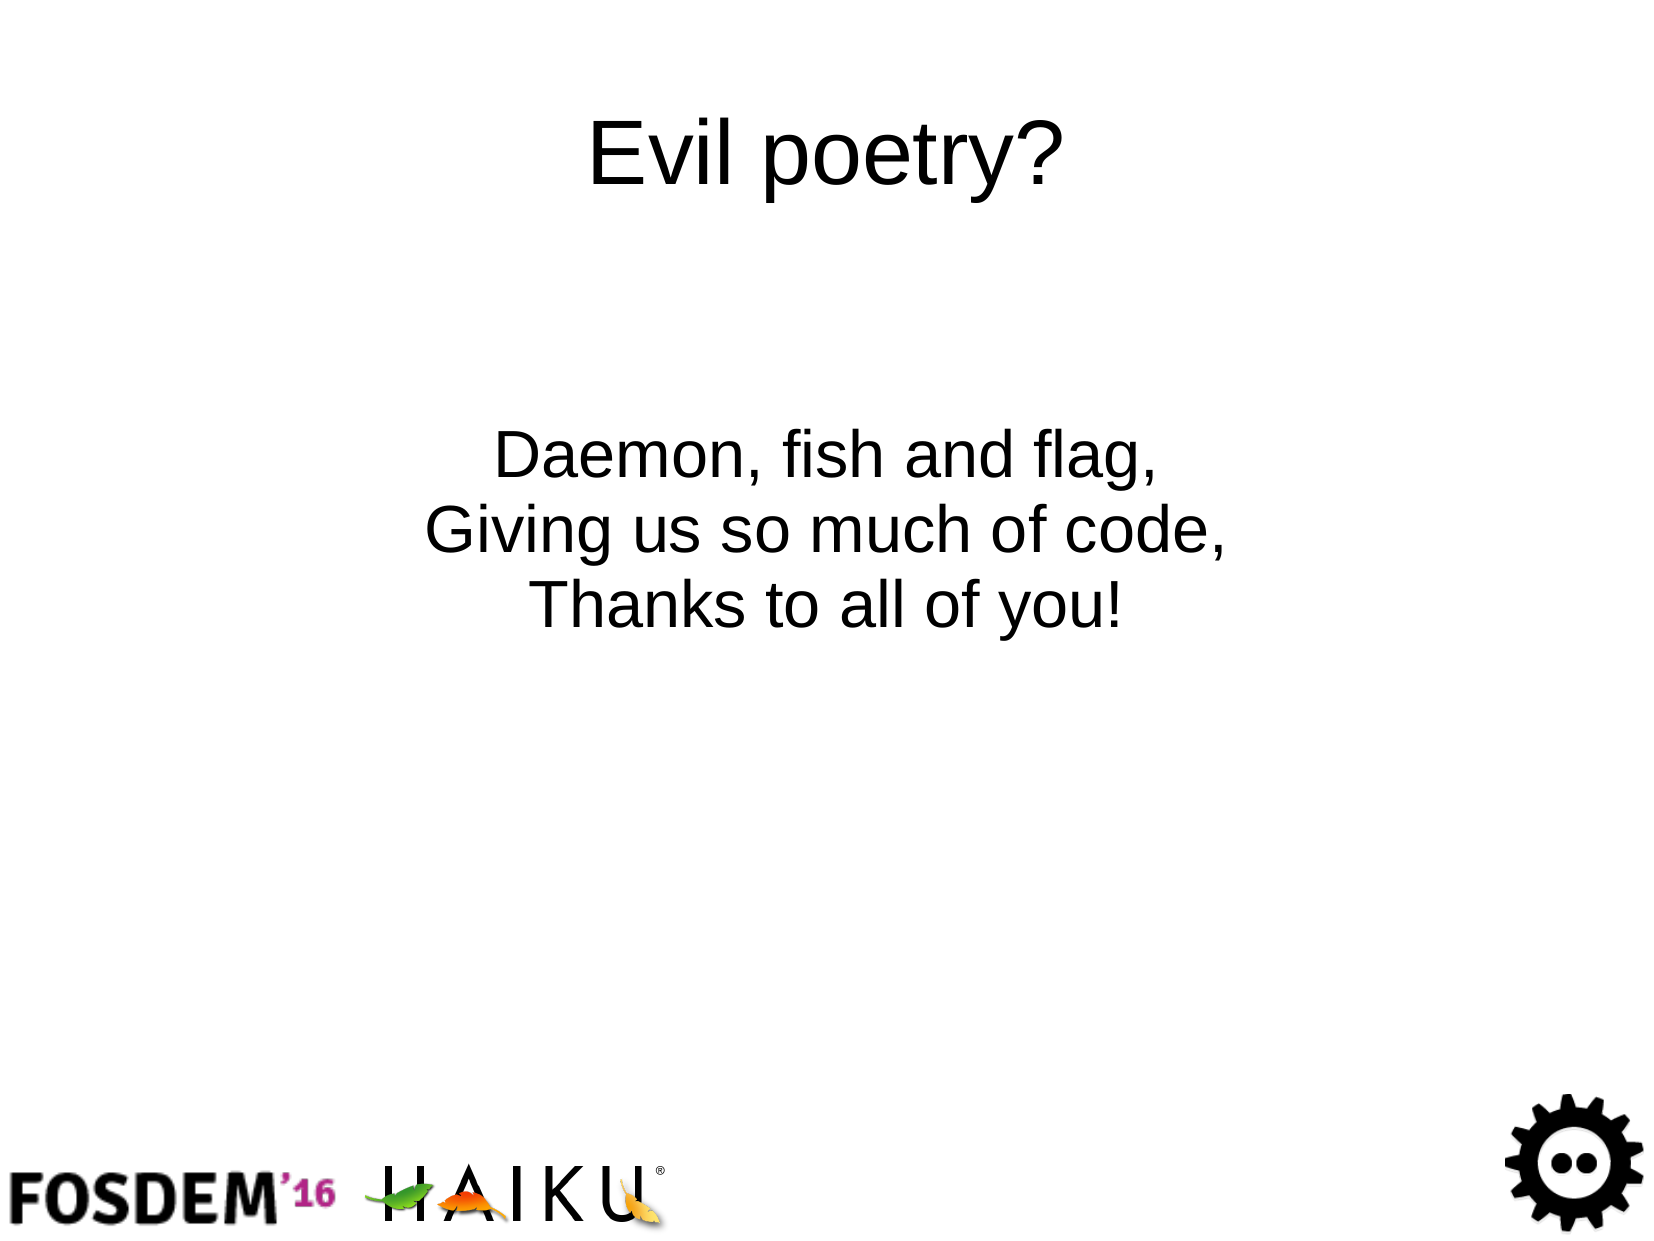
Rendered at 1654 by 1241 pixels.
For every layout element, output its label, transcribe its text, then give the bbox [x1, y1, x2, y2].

subtitle Daemon, fish and flag, Giving us so much of code, Thanks to all of you! [82, 49, 1571, 1010]
picture [363, 1163, 670, 1235]
picture [0, 1152, 350, 1241]
picture [1505, 1094, 1648, 1235]
